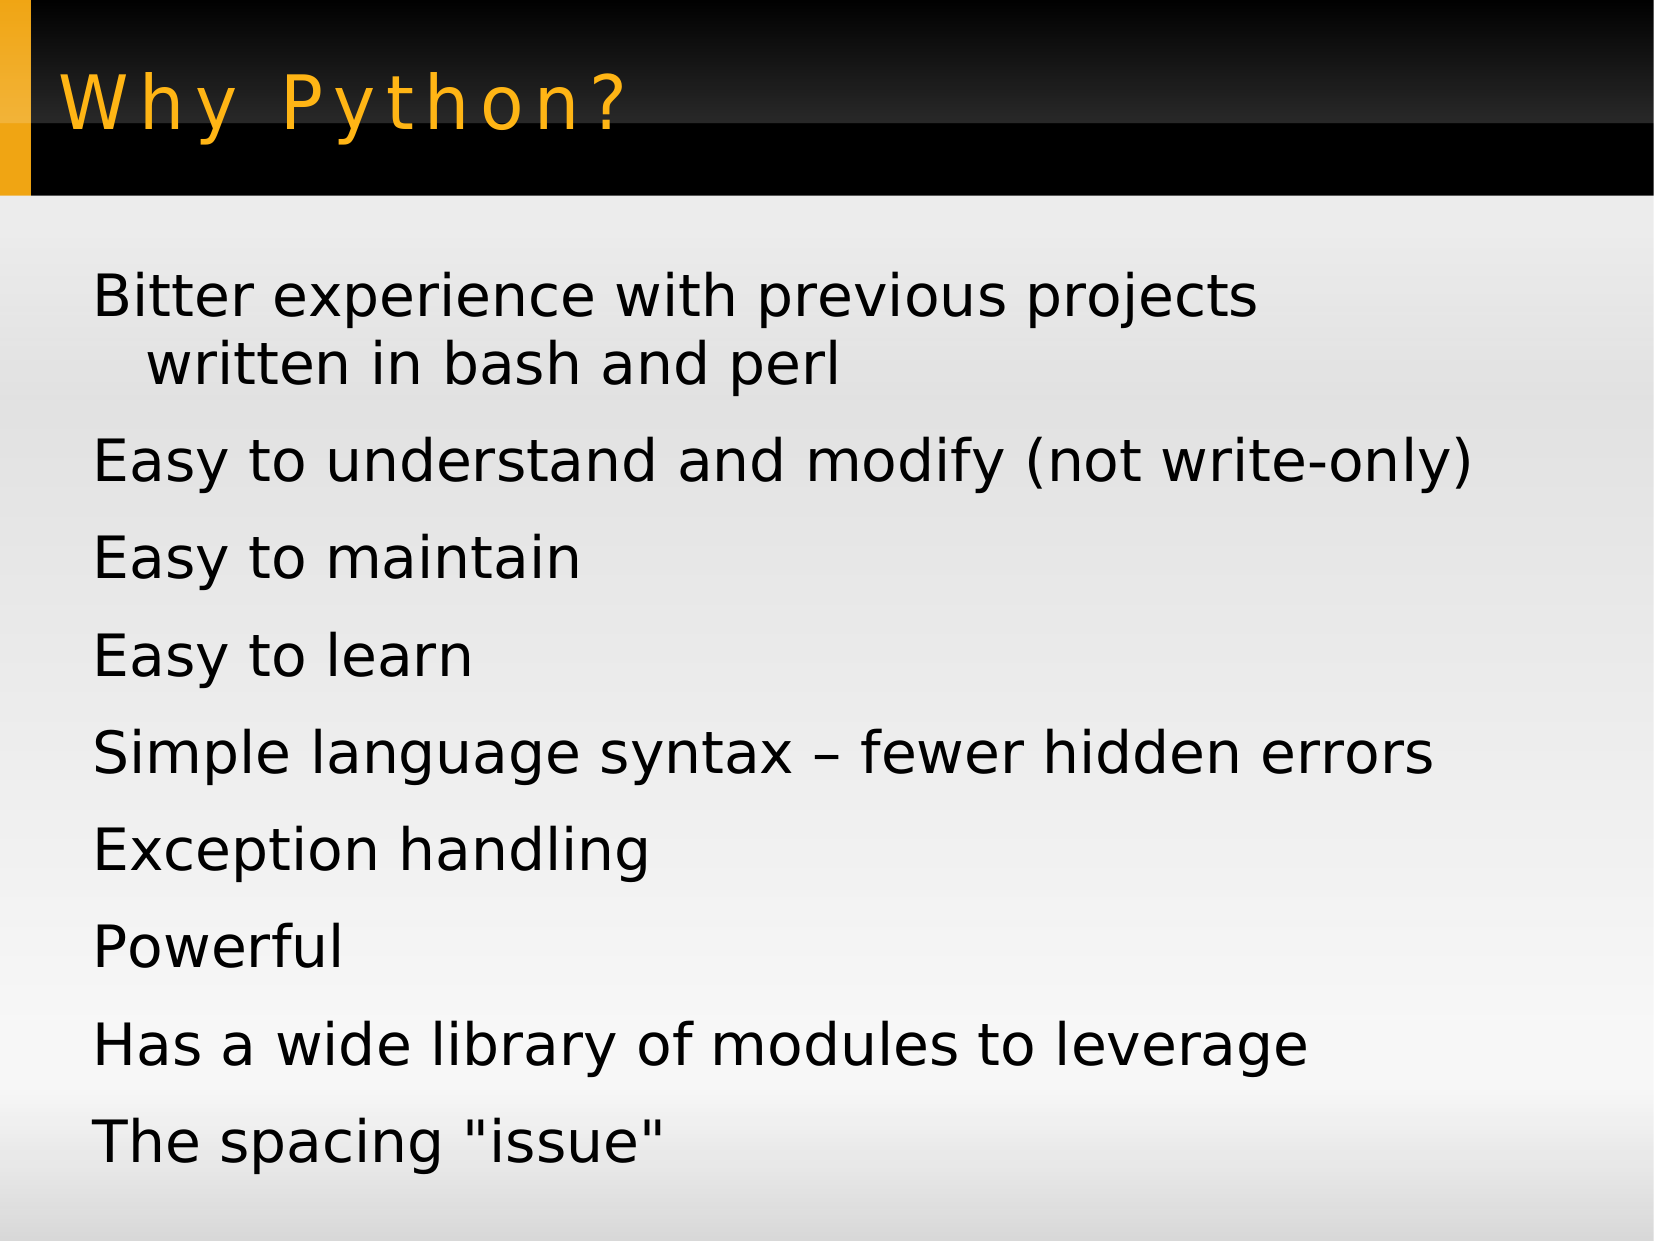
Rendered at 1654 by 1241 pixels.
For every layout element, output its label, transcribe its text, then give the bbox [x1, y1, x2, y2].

list Bitter experience with previous projects written in bash and perl Easy to understand and modify (not write-only) Easy to maintain Easy to learn Simple language syntax – fewer hidden errors Exception handling Powerful Has a wide library of modules to leverage The spacing "issue" [75, 262, 1564, 1177]
picture [0, 0, 1654, 1241]
title Why Python? [59, 29, 1270, 178]
